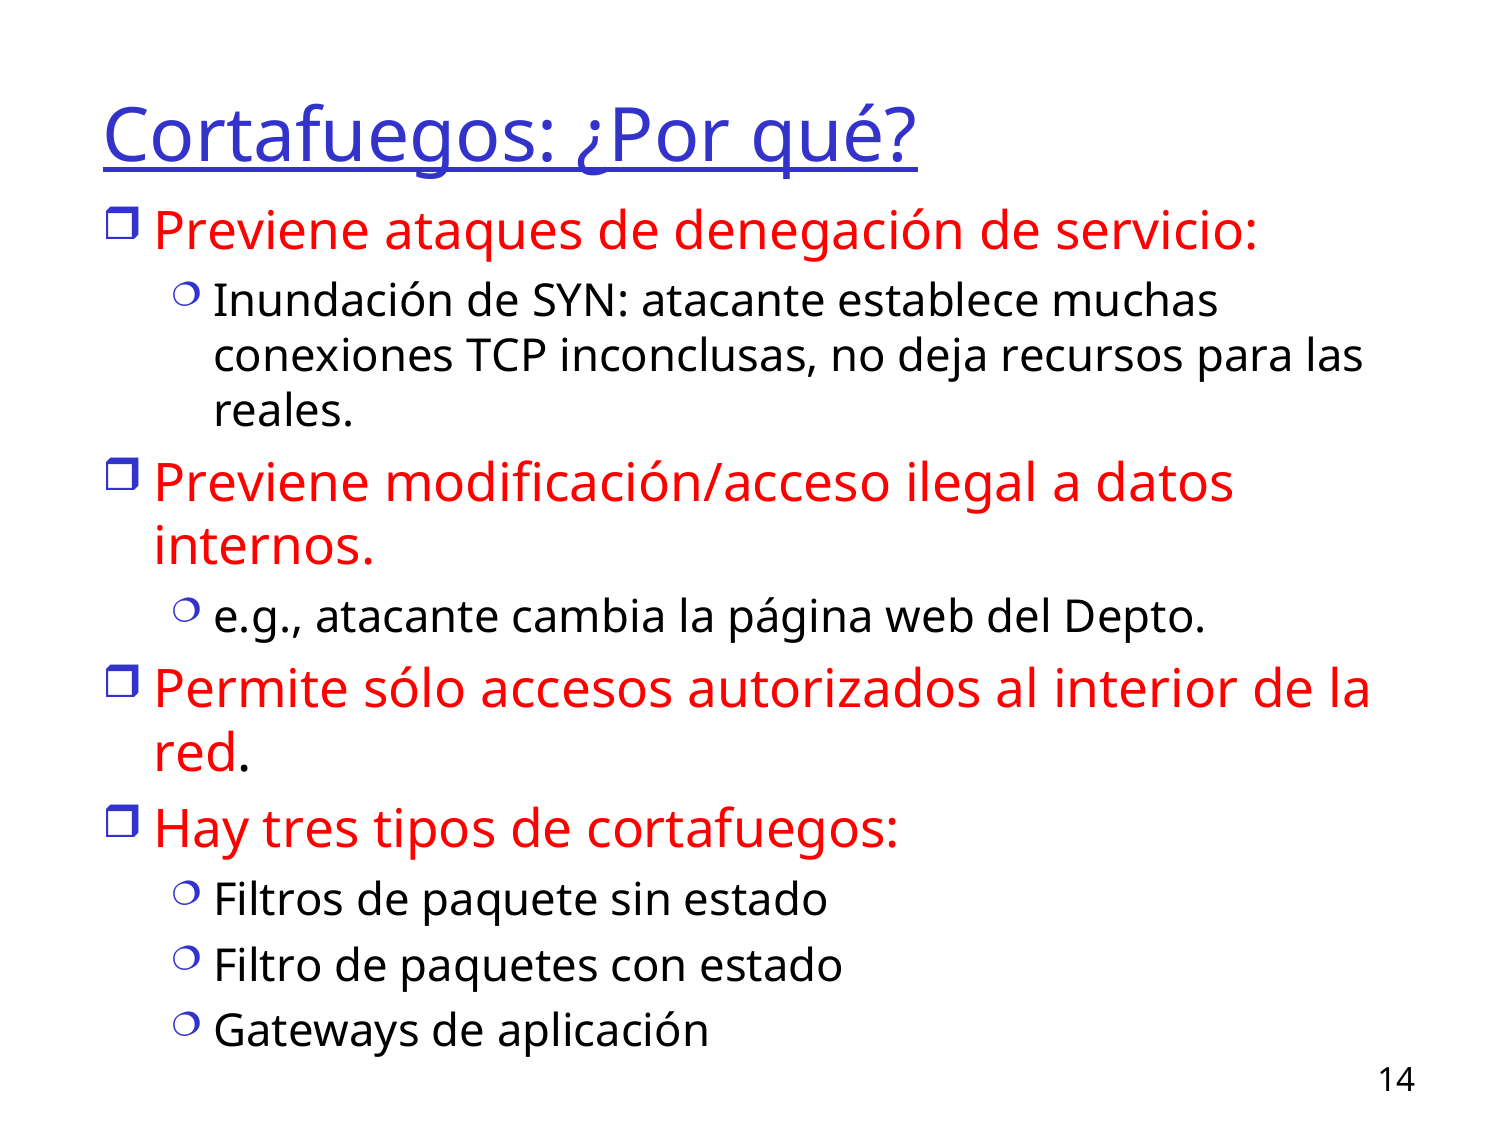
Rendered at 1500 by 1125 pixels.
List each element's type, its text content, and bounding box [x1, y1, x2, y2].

title Cortafuegos: ¿Por qué? [87, 23, 1363, 188]
list Previene ataques de denegación de servicio: Inundación de SYN: atacante establece muchas conexiones TCP inconclusas, no deja recursos para las reales. Previene modificación/acceso ilegal a datos internos. e.g., atacante cambia la página web del Depto. Permite sólo accesos autorizados al interior de la red. Hay tres tipos de cortafuegos: Filtros de paquete sin estado Filtro de paquetes con estado Gateways de aplicación [87, 188, 1407, 1069]
